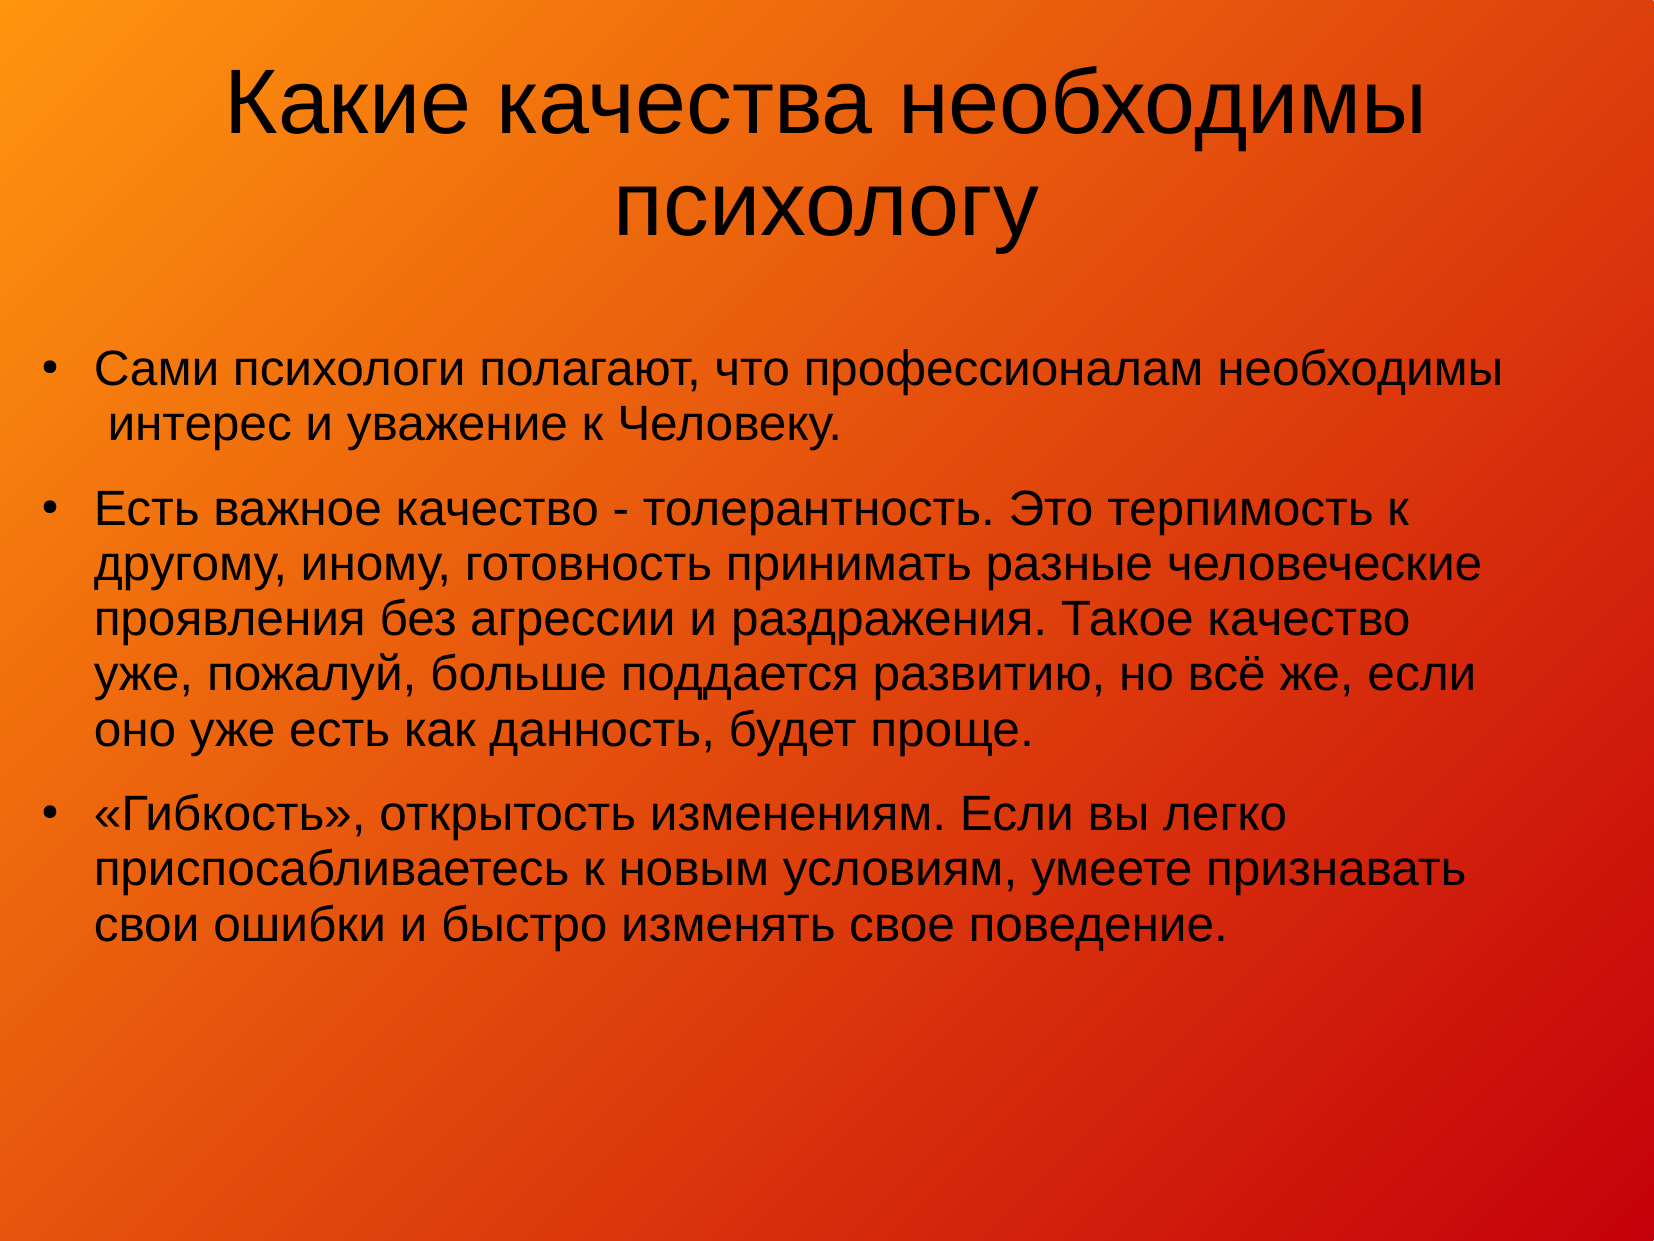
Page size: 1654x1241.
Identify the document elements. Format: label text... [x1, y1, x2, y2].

list Сами психологи полагают, что профессионалам необходимы интерес и уважение к Человеку. Есть важное качество - толерантность. Это терпимость к другому, иному, готовность принимать разные человеческие проявления без агрессии и раздражения. Такое качество уже, пожалуй, больше поддается развитию, но всё же, если оно уже есть как данность, будет проще. «Гибкость», открытость изменениям. Если вы легко приспосабливаетесь к новым условиям, умеете признавать свои ошибки и быстро изменять свое поведение. [23, 237, 1512, 957]
title Какие качества необходимы психологу [82, 49, 1571, 257]
